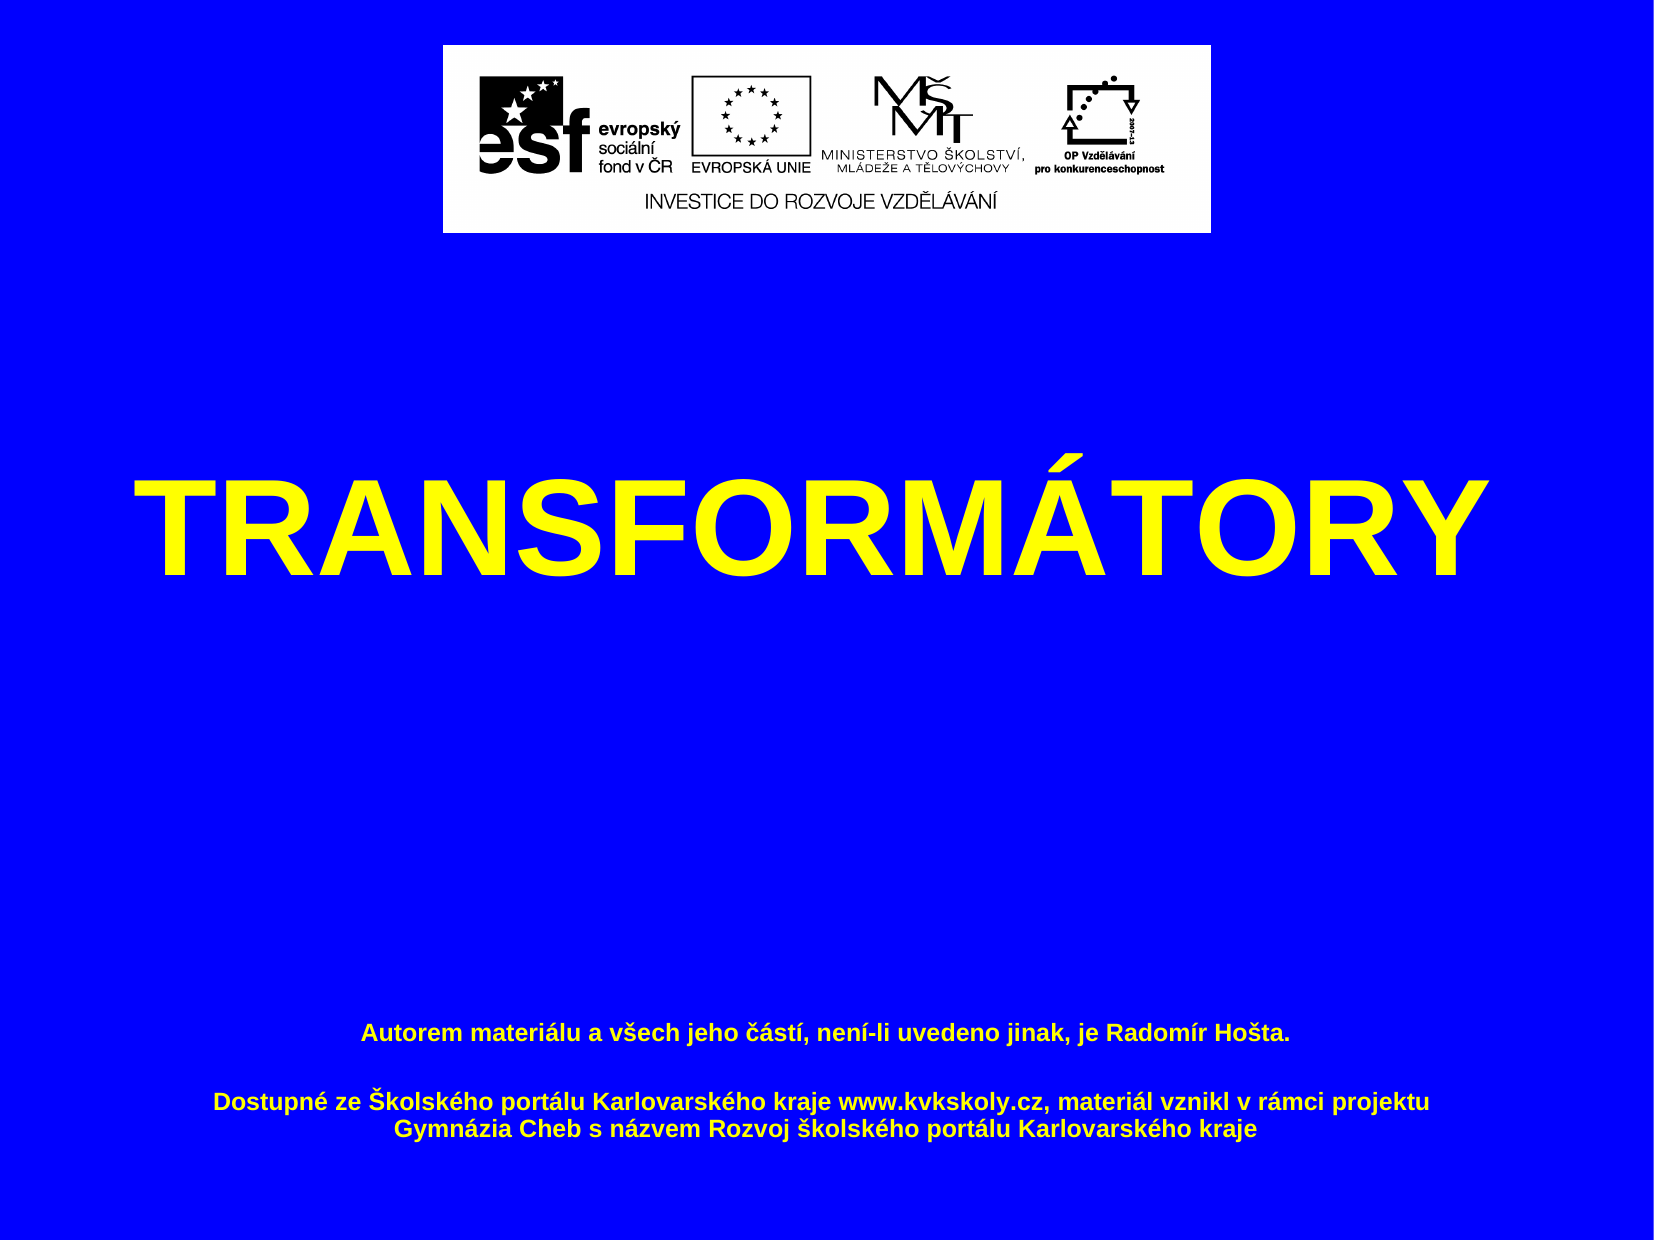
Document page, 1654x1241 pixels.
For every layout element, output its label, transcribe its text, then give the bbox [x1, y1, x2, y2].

title TRANSFORMÁTORY [88, 427, 1577, 621]
subtitle Autorem materiálu a všech jeho částí, není-li uvedeno jinak, je Radomír Hošta. Dostupné ze Školského portálu Karlovarského kraje www.kvkskoly.cz, materiál vznikl v rámci projektu Gymnázia Cheb s názvem Rozvoj školského portálu Karlovarského kraje [29, 950, 1624, 1211]
picture [443, 45, 1211, 233]
